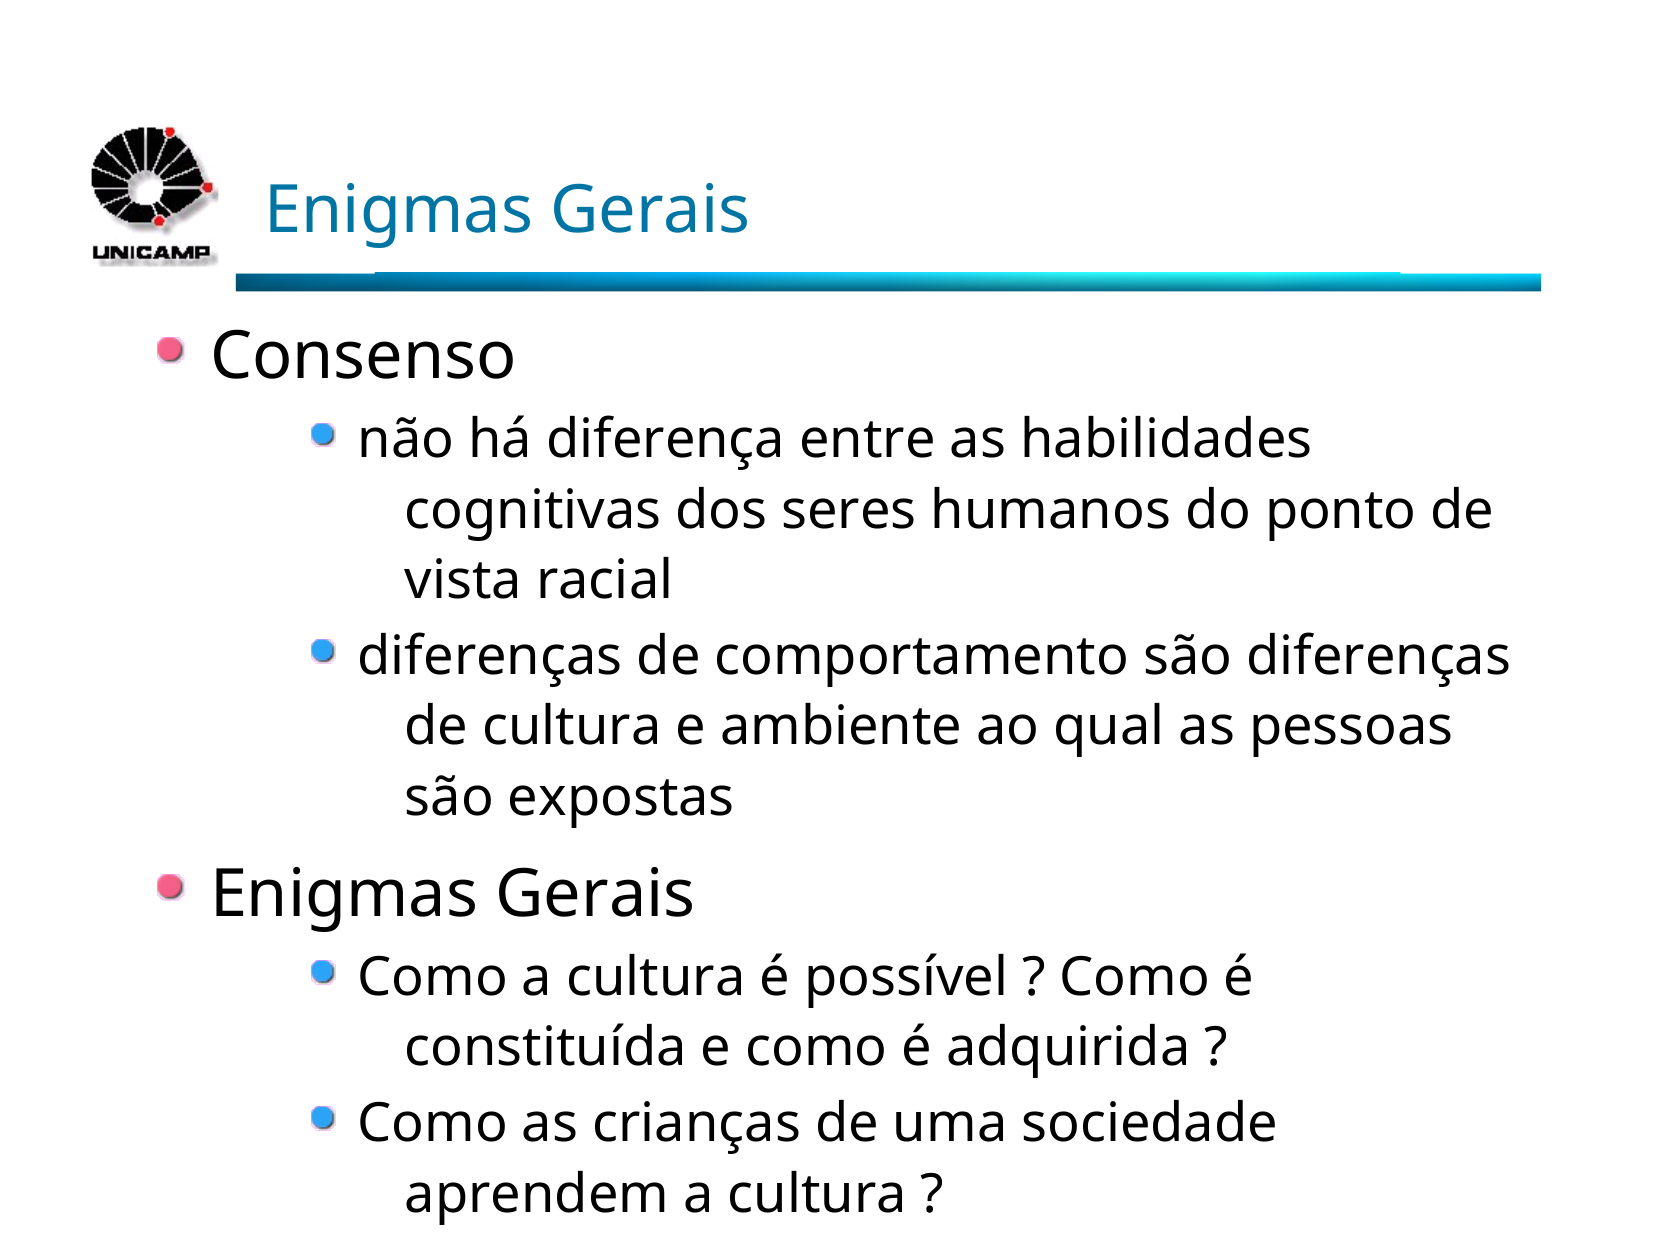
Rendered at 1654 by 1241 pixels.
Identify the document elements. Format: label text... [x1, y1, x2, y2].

title Enigmas Gerais [264, 42, 1534, 250]
picture [125, 272, 1654, 295]
list Consenso não há diferença entre as habilidades cognitivas dos seres humanos do ponto de vista racial diferenças de comportamento são diferenças de cultura e ambiente ao qual as pessoas são expostas Enigmas Gerais Como a cultura é possível ? Como é constituída e como é adquirida ? Como as crianças de uma sociedade aprendem a cultura ? programas não especificados e não explícitos [121, 309, 1534, 1182]
